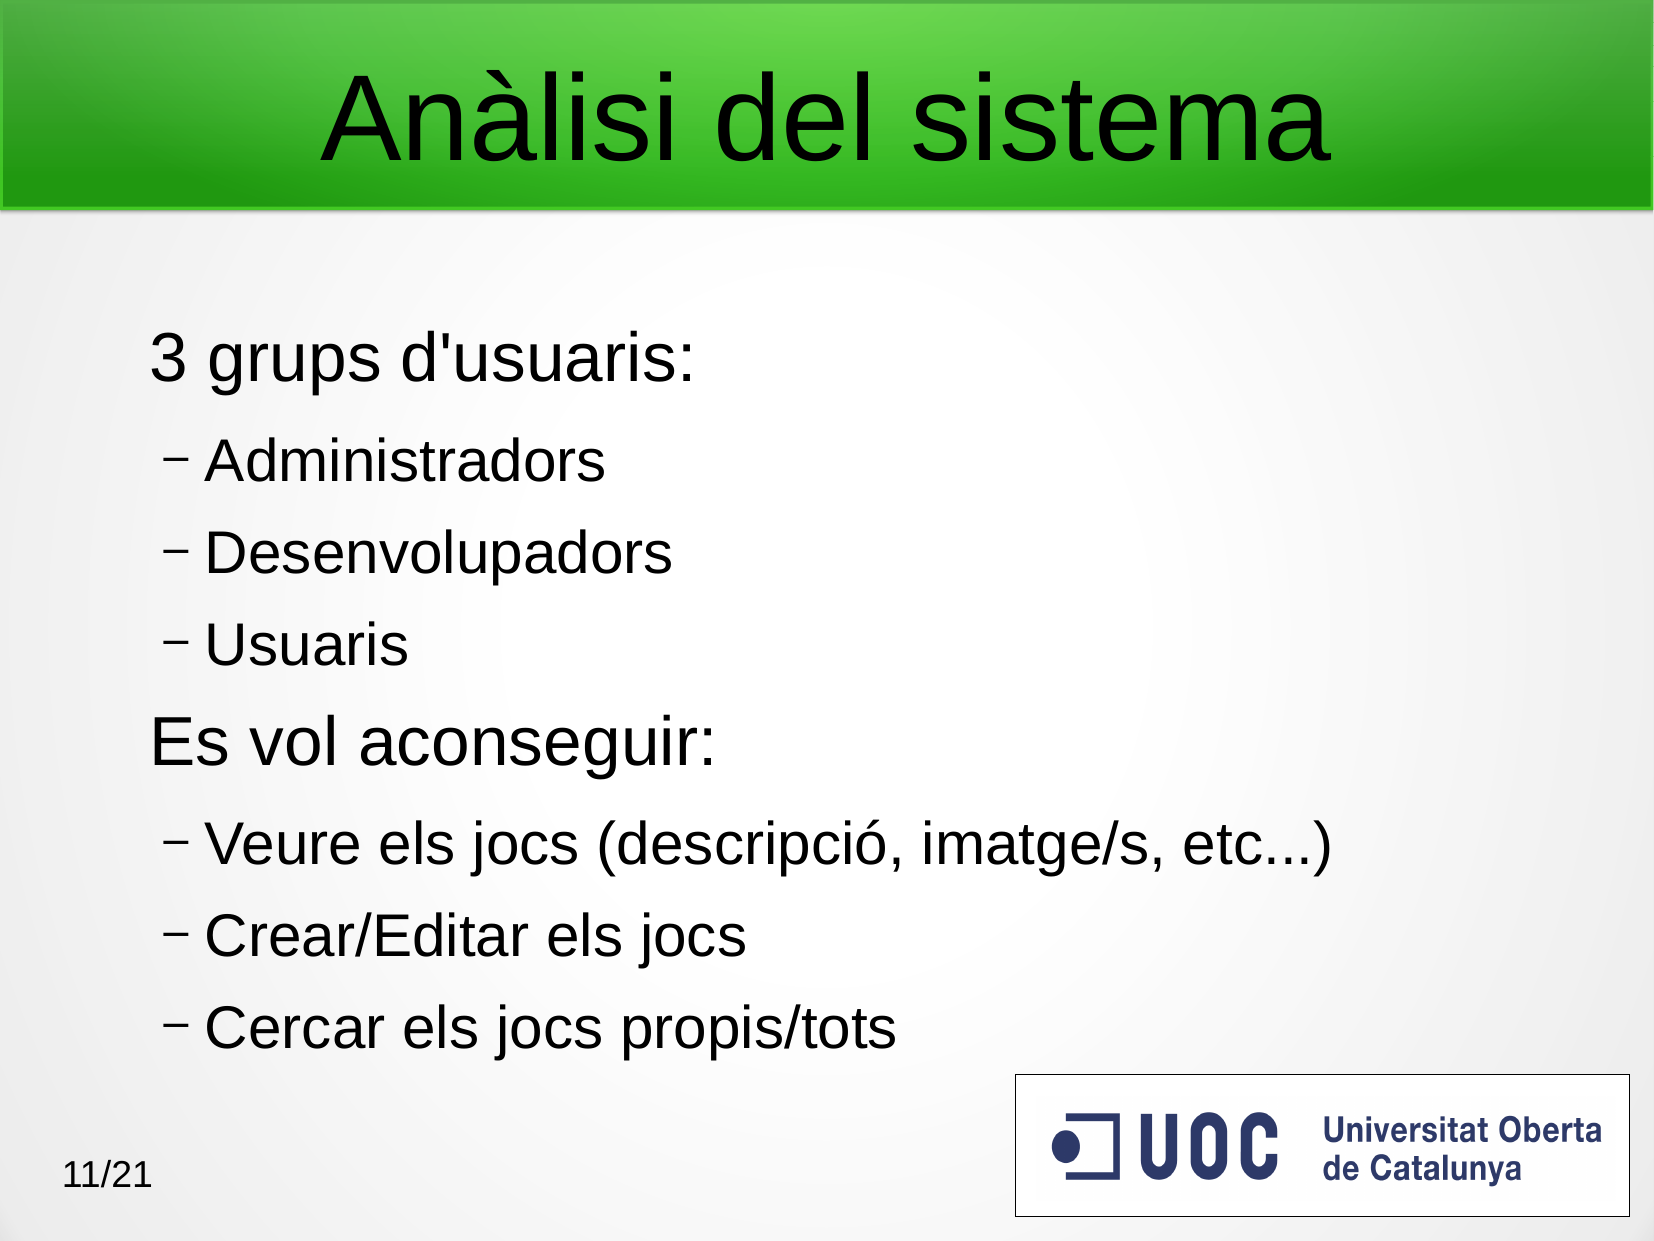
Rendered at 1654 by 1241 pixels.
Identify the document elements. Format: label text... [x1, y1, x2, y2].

list 3 grups d'usuaris: Administradors Desenvolupadors Usuaris Es vol aconseguir: Veure els jocs (descripció, imatge/s, etc...) Crear/Editar els jocs Cercar els jocs propis/tots [94, 318, 1430, 1071]
text_box [1015, 1074, 1630, 1217]
picture [1036, 1096, 1616, 1201]
title Anàlisi del sistema [82, 47, 1571, 189]
text_box <número>/21 [47, 1145, 1015, 1217]
